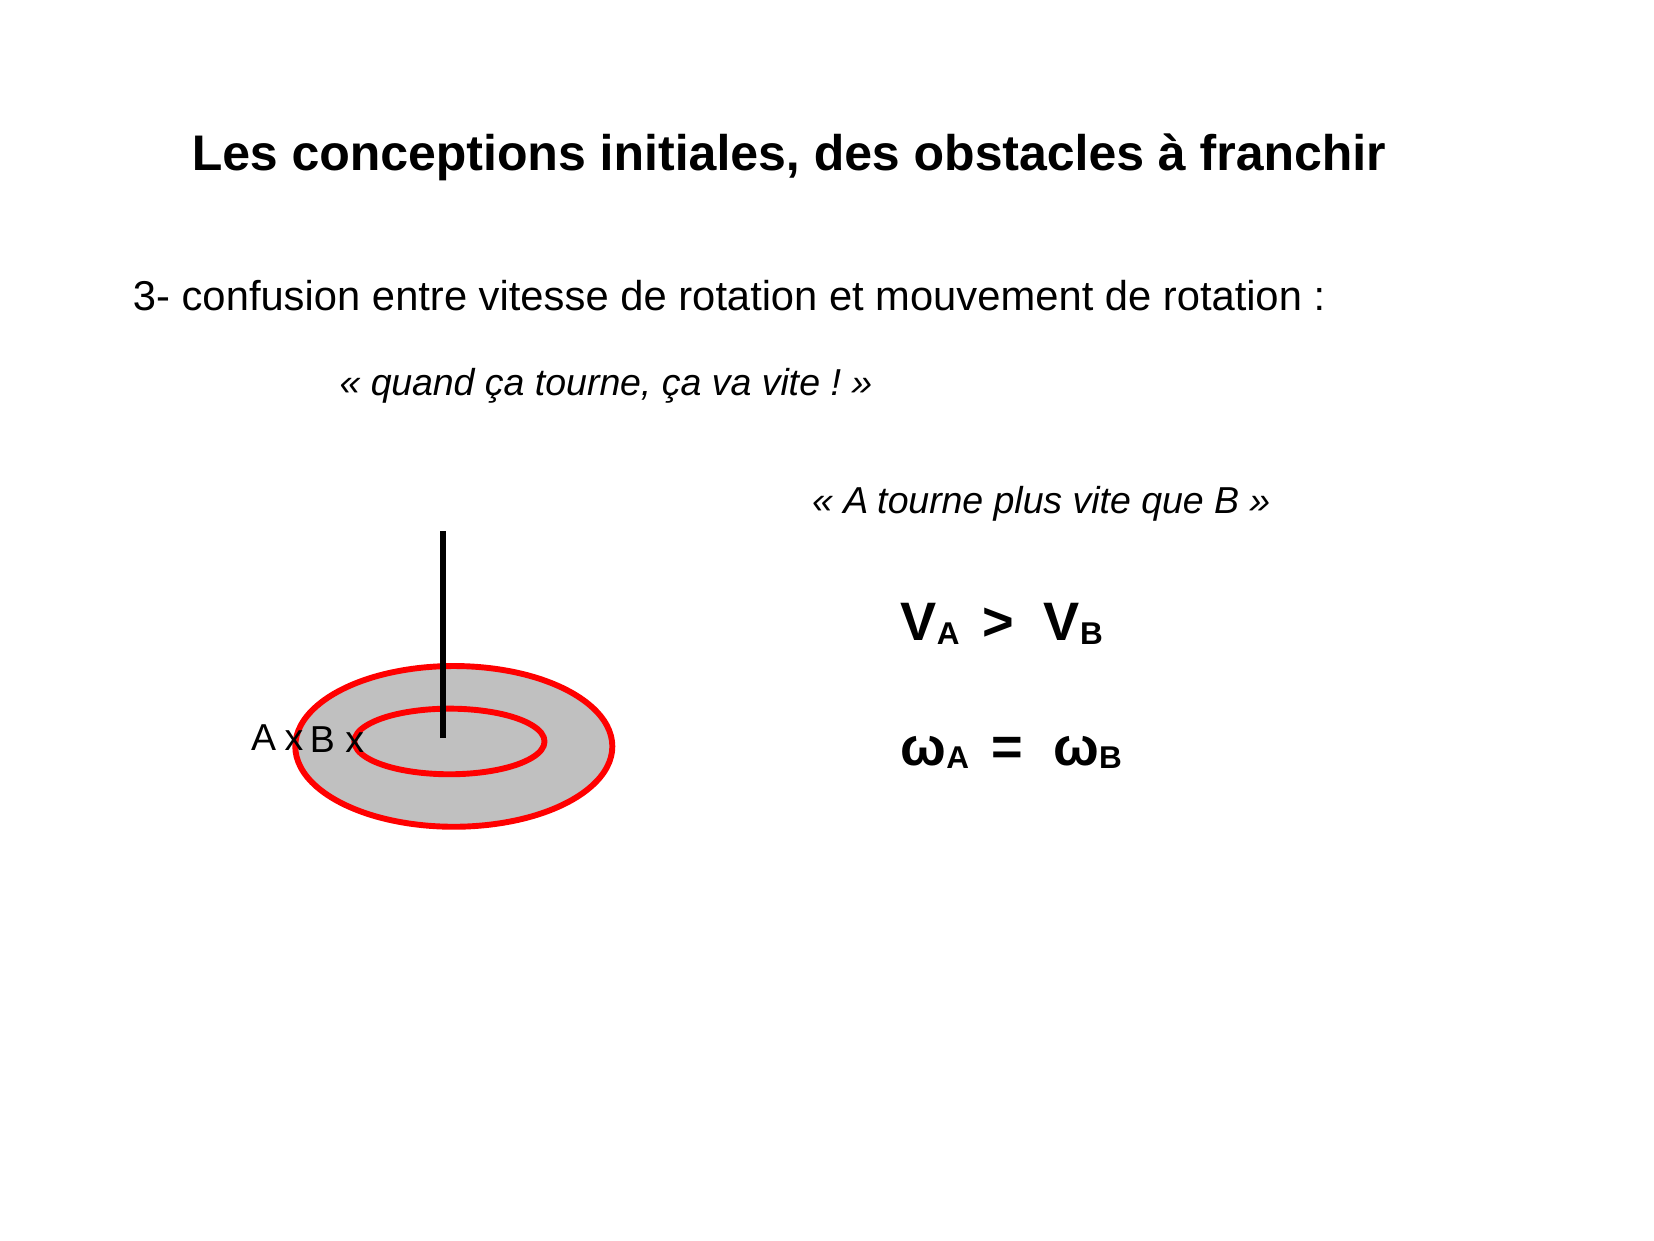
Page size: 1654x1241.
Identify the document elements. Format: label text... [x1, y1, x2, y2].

text_box 3- confusion entre vitesse de rotation et mouvement de rotation : [118, 265, 1595, 328]
text_box ωA = ωB [885, 708, 1359, 803]
text_box VA > VB [885, 584, 1418, 678]
text_box « quand ça tourne, ça va vite ! » [324, 354, 1477, 412]
text_box [301, 666, 613, 827]
text_box B x [295, 710, 414, 768]
text_box A x [236, 708, 325, 768]
text_box « A tourne plus vite que B » [797, 472, 1300, 530]
text_box Les conceptions initiales, des obstacles à franchir [177, 118, 1506, 190]
